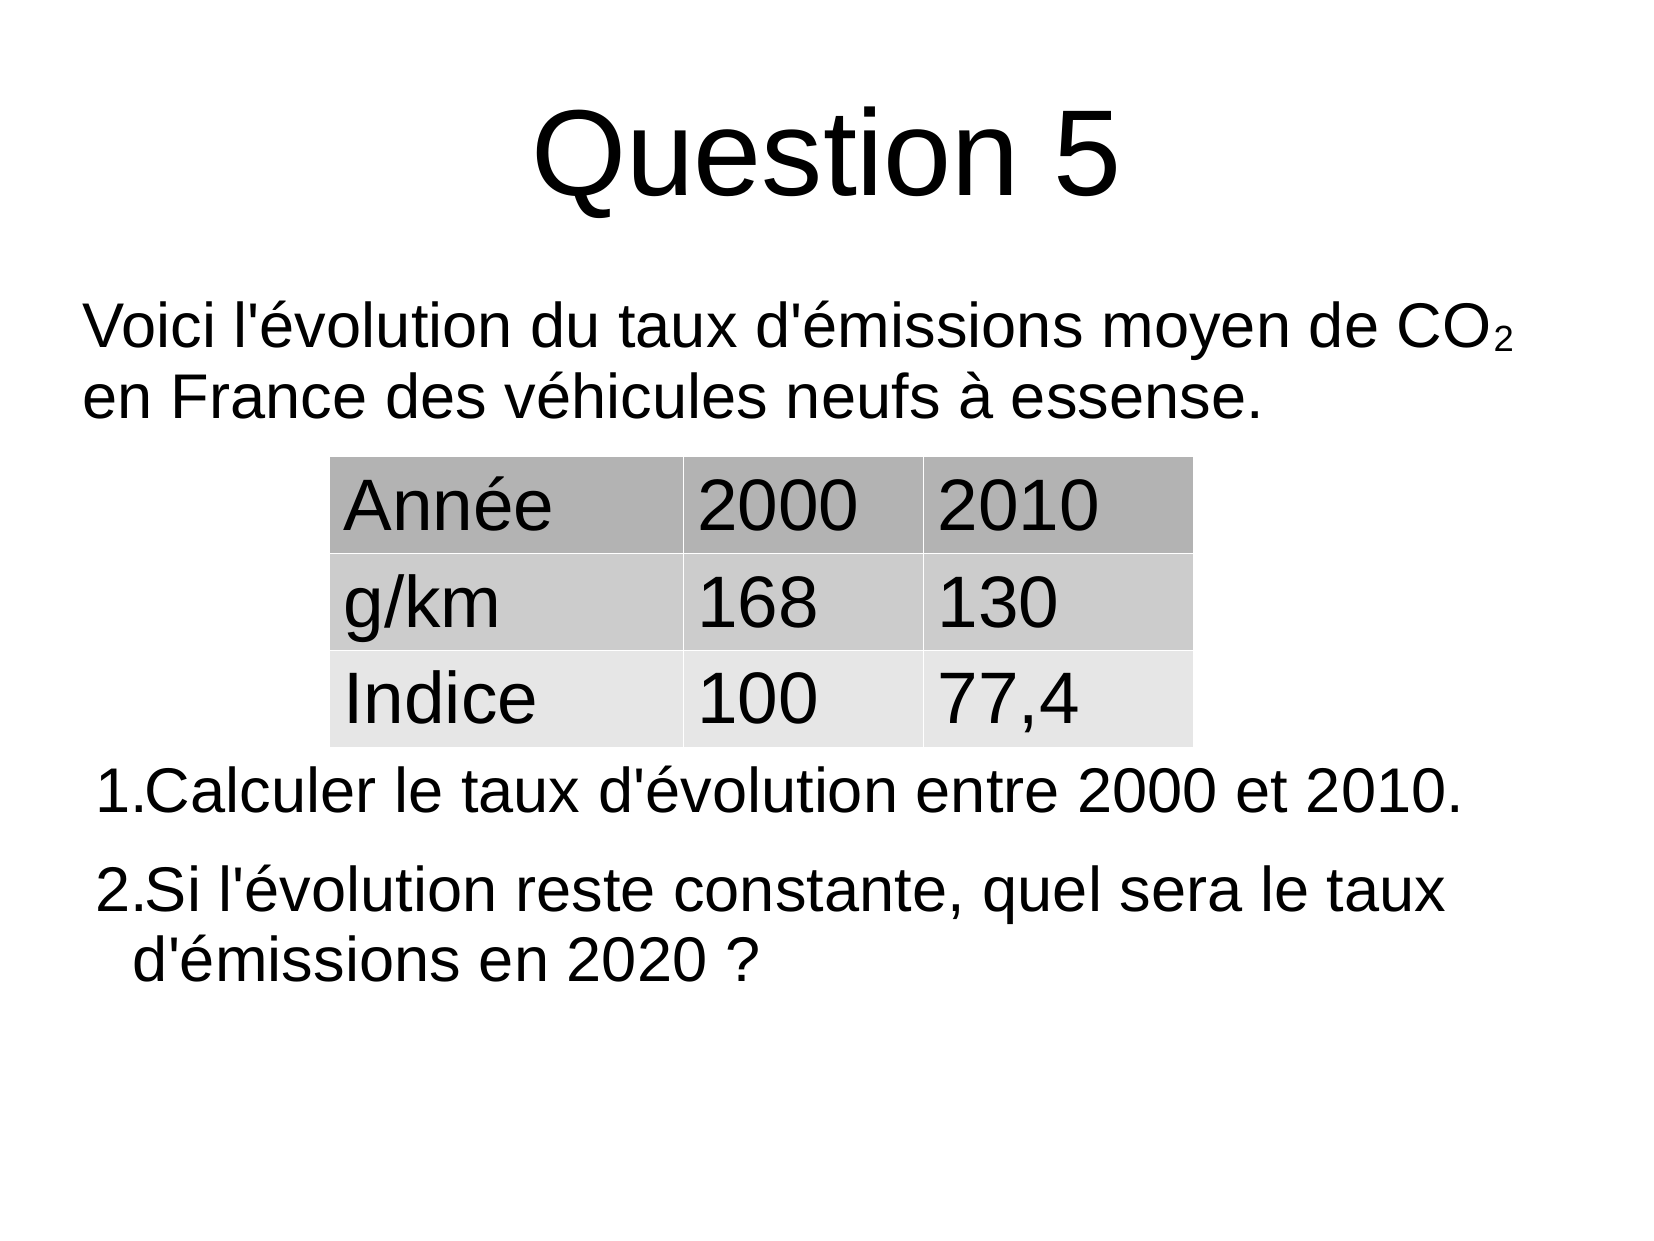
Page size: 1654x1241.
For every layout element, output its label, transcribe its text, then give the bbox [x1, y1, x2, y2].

table_header 2010 [924, 457, 1193, 553]
table_cell 168 [684, 554, 923, 650]
table_cell g/km [330, 554, 683, 650]
list Voici l'évolution du taux d'émissions moyen de CO2 en France des véhicules neufs à essense. Calculer le taux d'évolution entre 2000 et 2010. Si l'évolution reste constante, quel sera le taux d'émissions en 2020 ? [82, 290, 1571, 1010]
title Question 5 [82, 49, 1571, 257]
table_cell 100 [684, 651, 923, 747]
table_cell 130 [924, 554, 1193, 650]
table_header 2000 [684, 457, 923, 553]
table_cell 77,4 [924, 651, 1193, 747]
table_header Année [330, 457, 683, 553]
table_cell Indice [330, 651, 683, 747]
